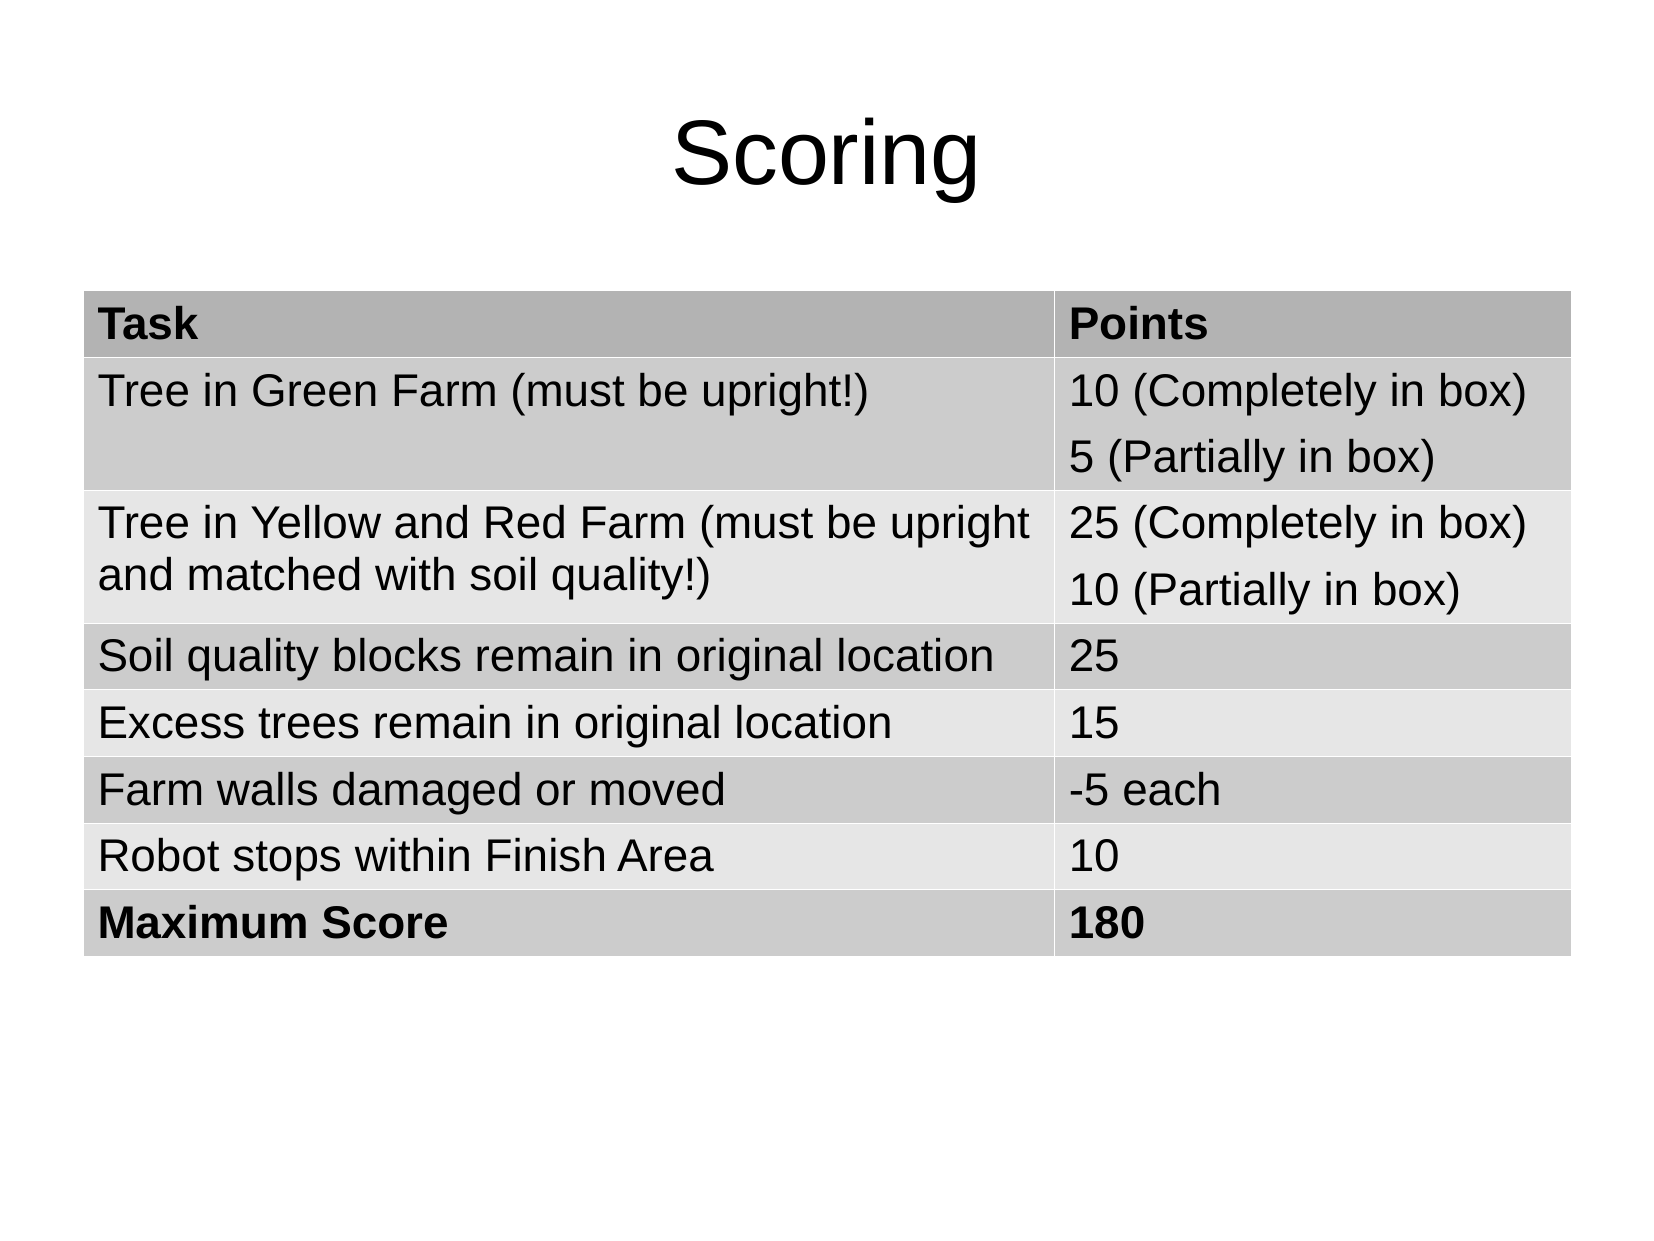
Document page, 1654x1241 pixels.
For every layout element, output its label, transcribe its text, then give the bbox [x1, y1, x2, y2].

table_cell 25 [1055, 624, 1571, 689]
table_cell 180 [1055, 890, 1571, 956]
table_header Task [84, 291, 1054, 357]
table_cell 25 (Completely in box) 10 (Partially in box) [1055, 491, 1571, 623]
table_cell Tree in Green Farm (must be upright!) [84, 358, 1054, 490]
table_cell Farm walls damaged or moved [84, 757, 1054, 823]
table_cell Robot stops within Finish Area [84, 824, 1054, 889]
table_cell 10 [1055, 824, 1571, 889]
table_cell Tree in Yellow and Red Farm (must be upright and matched with soil quality!) [84, 491, 1054, 623]
table_cell Maximum Score [84, 890, 1054, 956]
table_header Points [1055, 291, 1571, 357]
table_cell 15 [1055, 690, 1571, 756]
title Scoring [82, 49, 1571, 257]
table_cell Soil quality blocks remain in original location [84, 624, 1054, 689]
table_cell 10 (Completely in box) 5 (Partially in box) [1055, 358, 1571, 490]
table_cell -5 each [1055, 757, 1571, 823]
table_cell Excess trees remain in original location [84, 690, 1054, 756]
